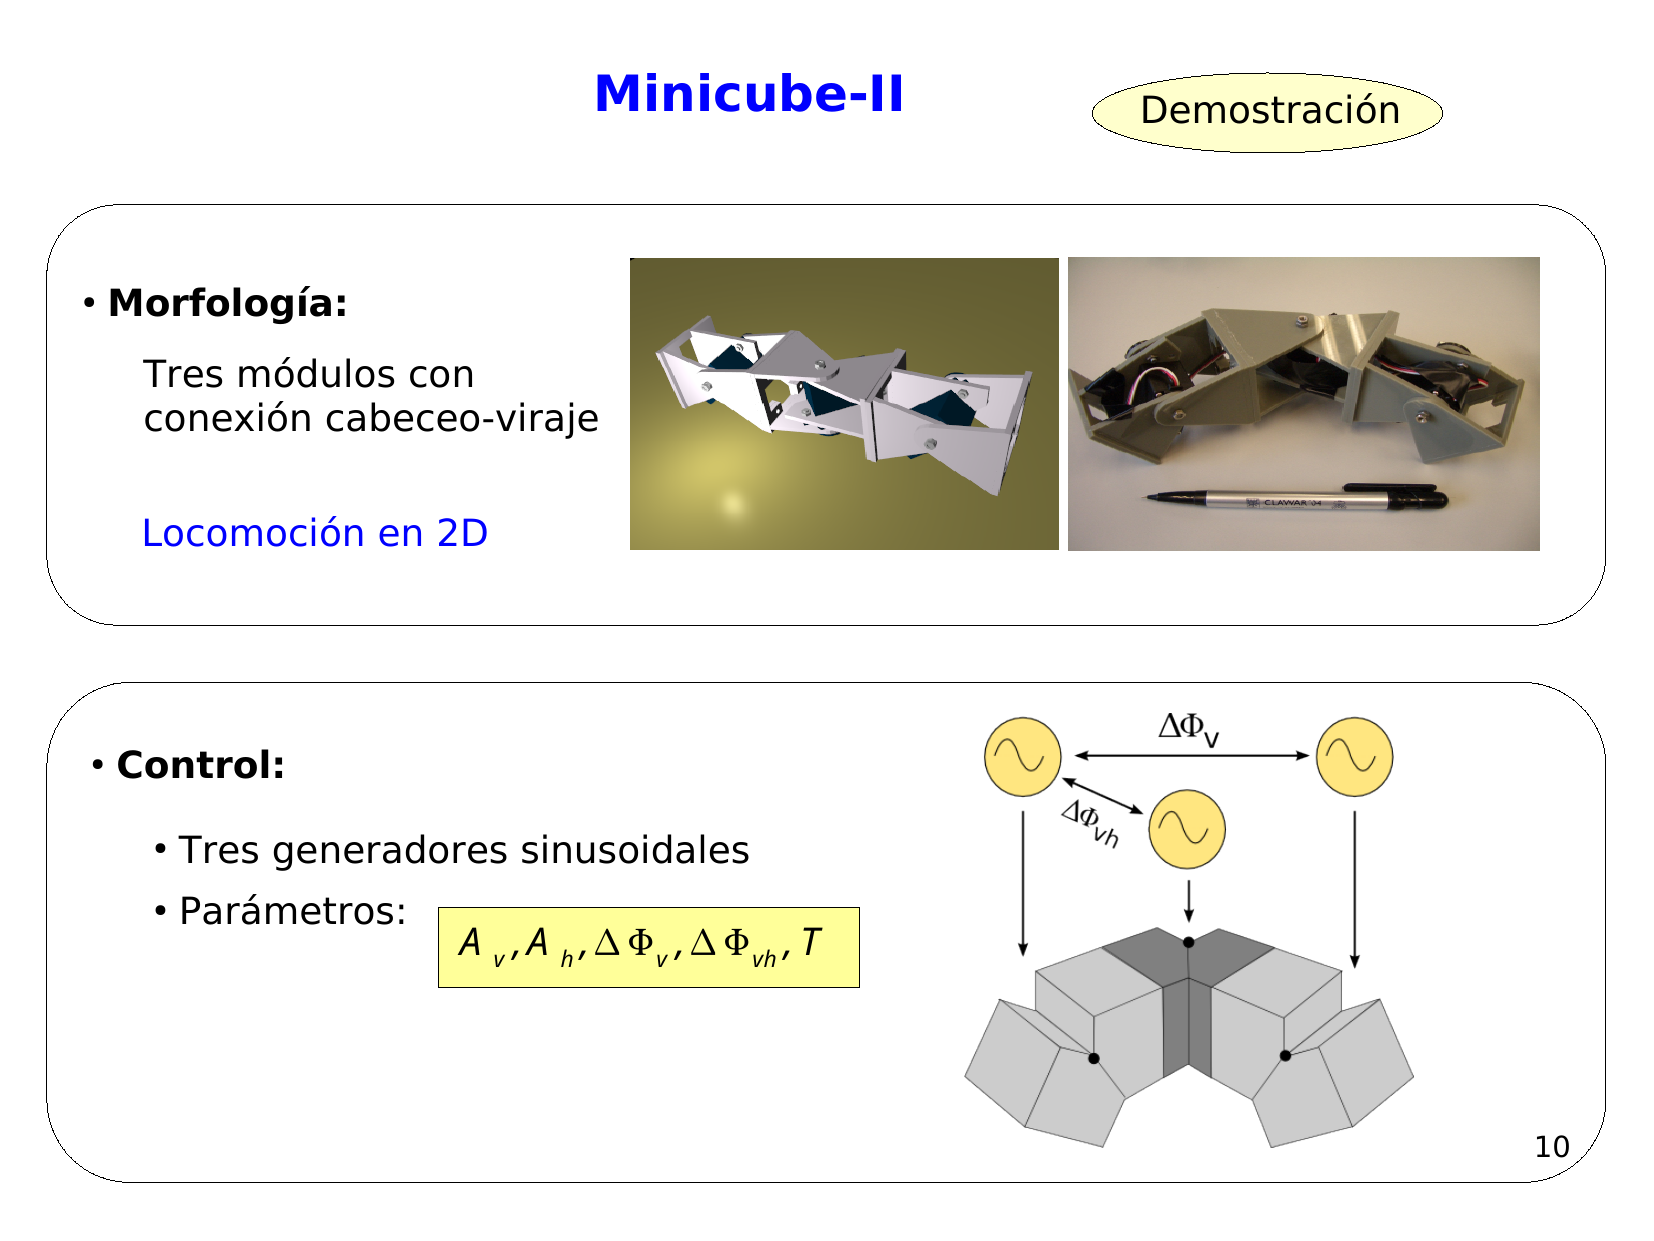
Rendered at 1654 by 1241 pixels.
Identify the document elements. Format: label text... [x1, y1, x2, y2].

text_box [1142, 141, 1393, 153]
text_box [438, 907, 860, 988]
text_box Locomoción en 2D [126, 504, 505, 563]
chart [450, 920, 833, 975]
text_box [1162, 72, 1373, 81]
text_box Tres módulos con conexión cabeceo-viraje [128, 345, 630, 448]
text_box [1417, 92, 1443, 134]
text_box Tres generadores sinusoidales Parámetros: [138, 821, 766, 941]
text_box Control: [76, 736, 302, 795]
picture [1068, 257, 1540, 551]
picture [630, 258, 1059, 550]
picture [964, 713, 1414, 1148]
text_box Morfología: [67, 274, 378, 333]
text_box Minicube-II [578, 57, 921, 131]
text_box [1092, 89, 1125, 137]
text_box Demostración [1125, 81, 1417, 141]
